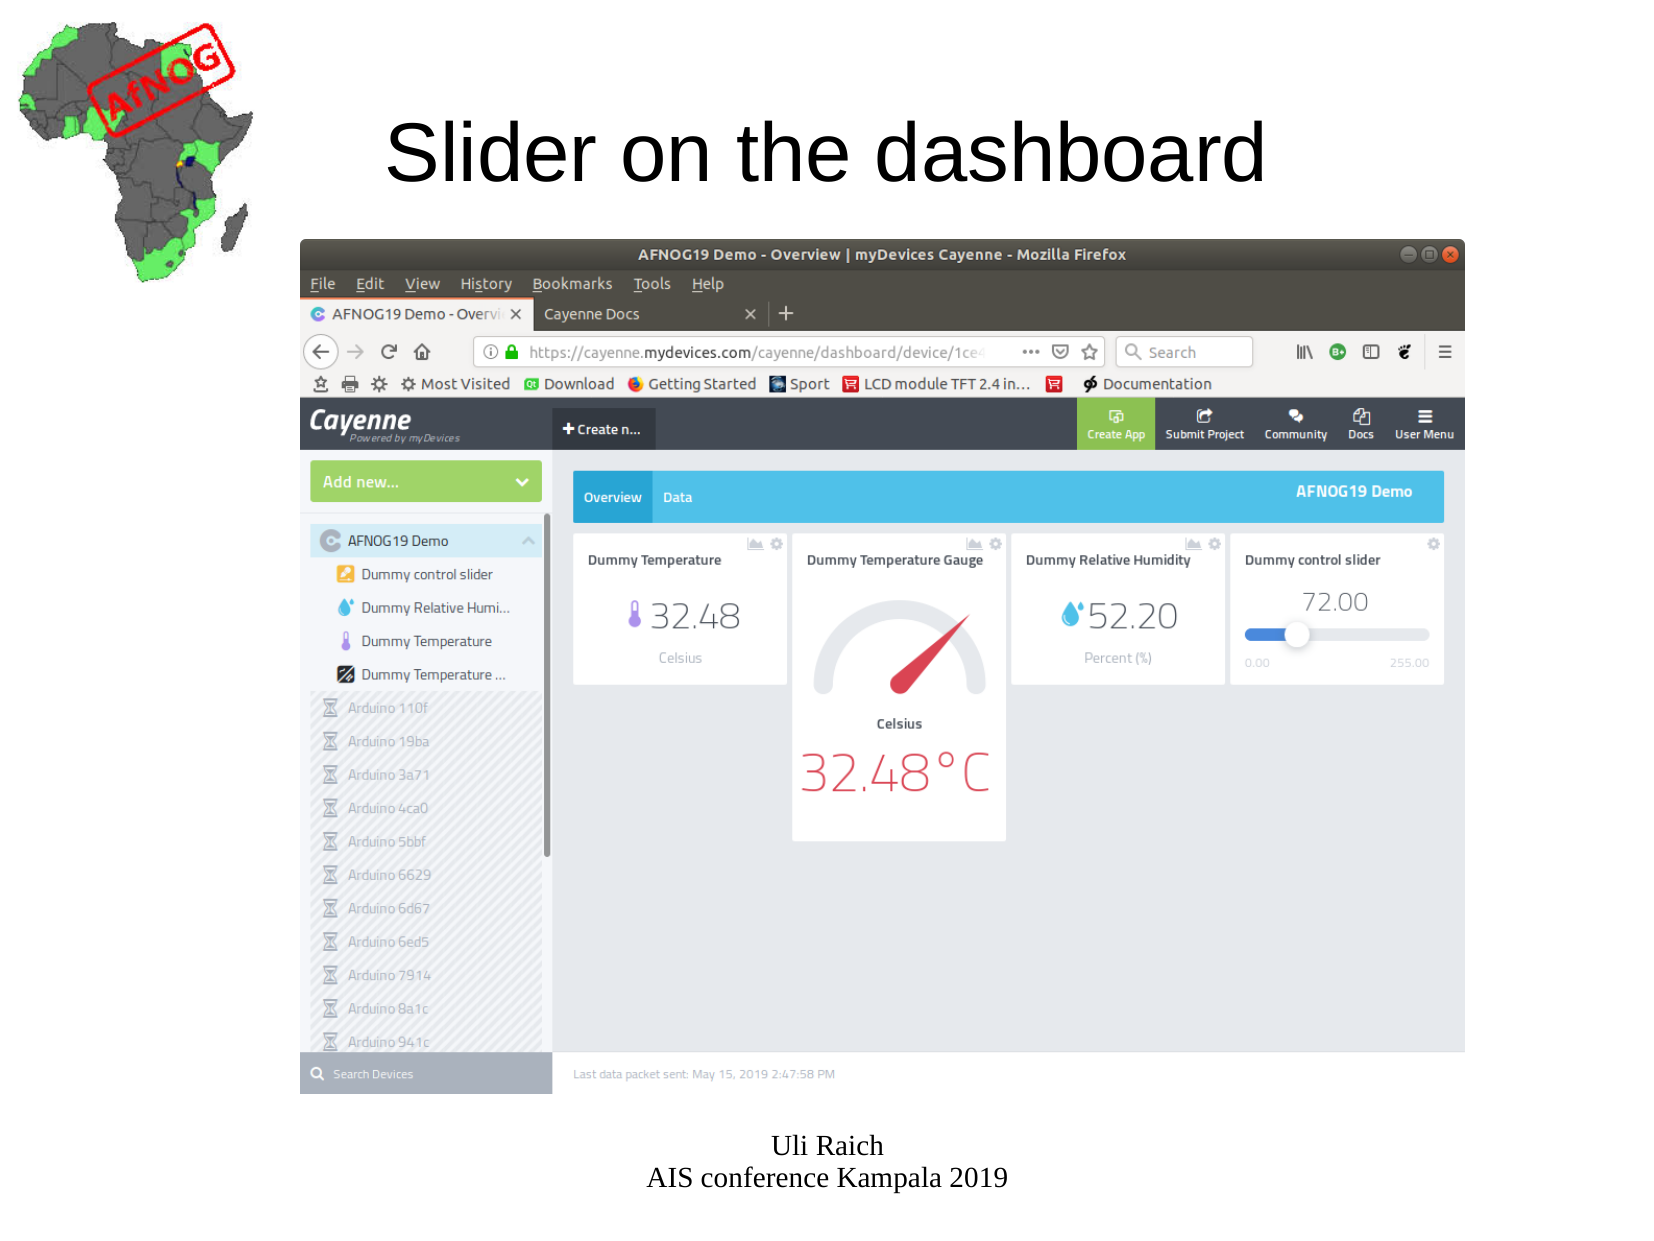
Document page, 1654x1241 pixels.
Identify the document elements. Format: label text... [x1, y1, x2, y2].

picture [300, 239, 1465, 1094]
title Slider on the dashboard [82, 49, 1571, 257]
picture [9, 0, 259, 291]
